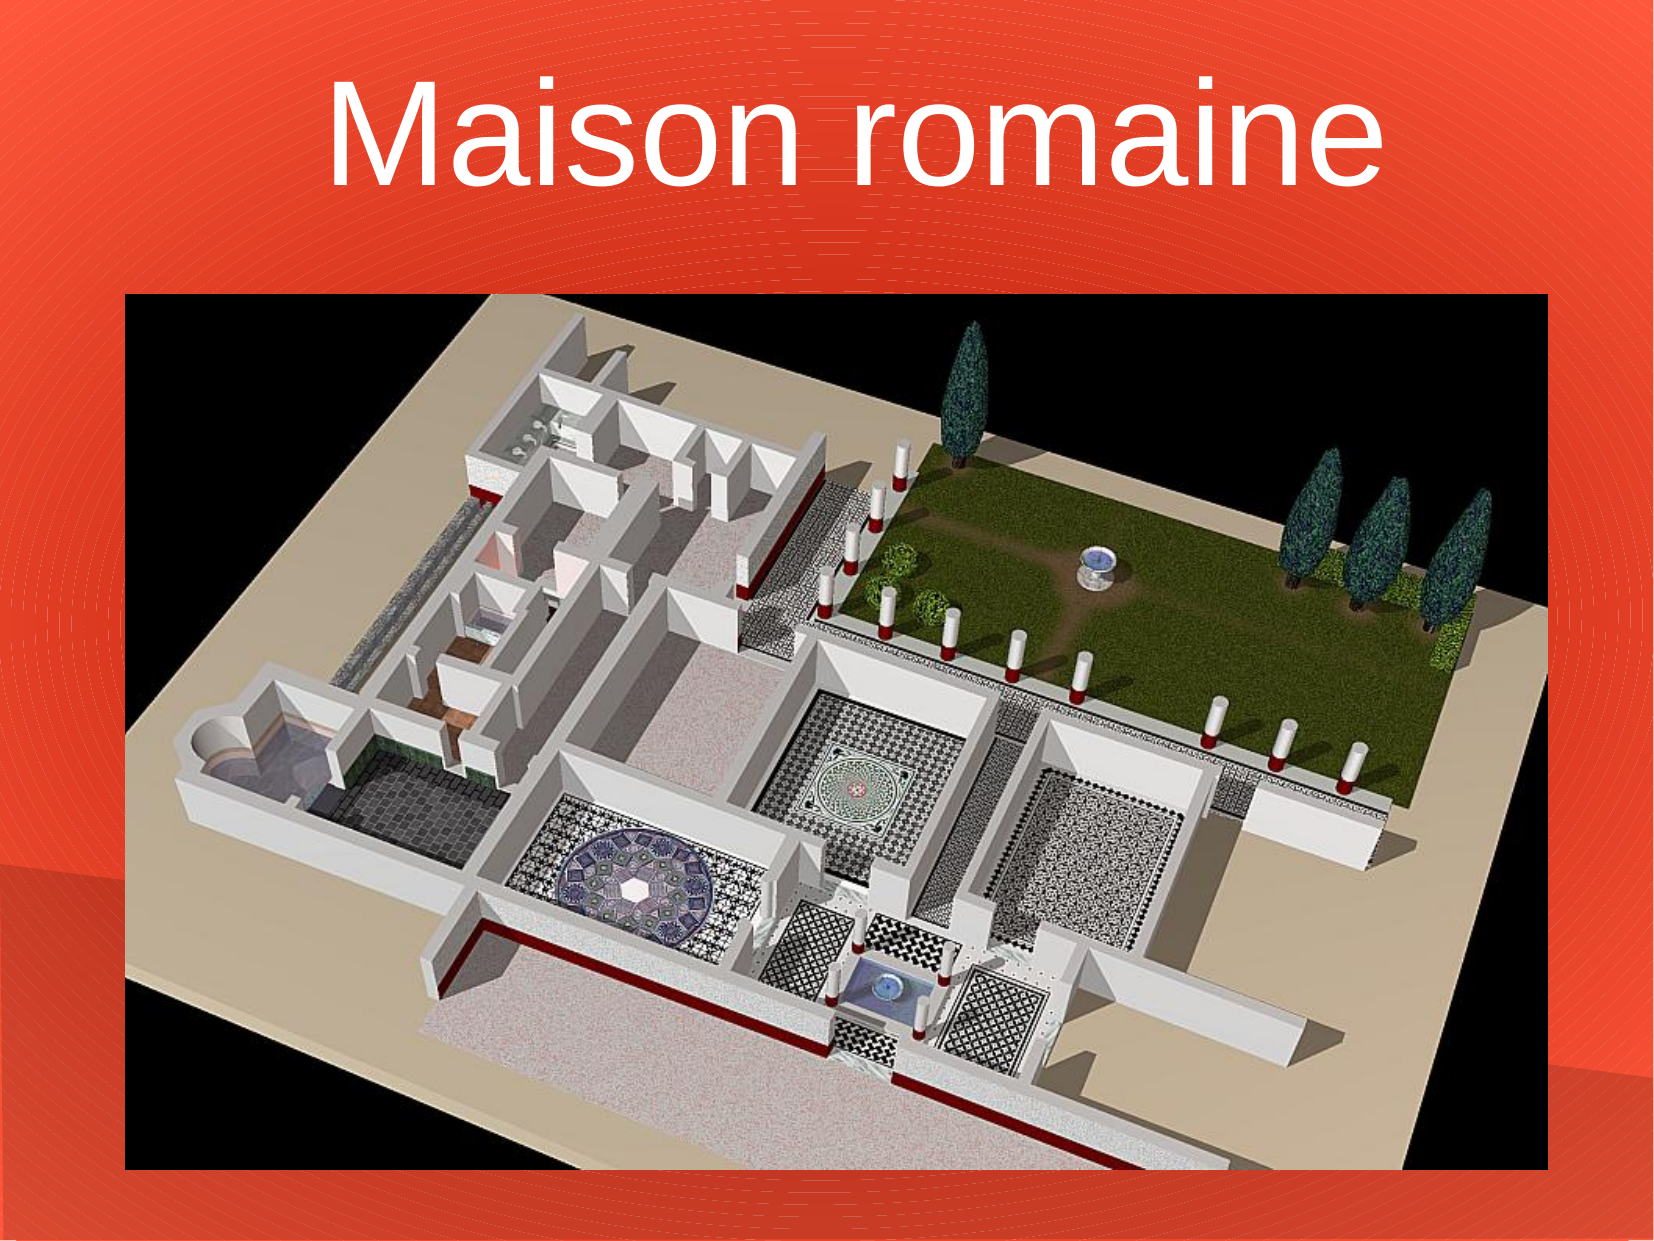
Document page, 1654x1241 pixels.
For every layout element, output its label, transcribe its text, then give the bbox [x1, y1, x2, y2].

picture [125, 294, 1548, 1170]
text_box Maison romaine [118, 42, 1595, 225]
